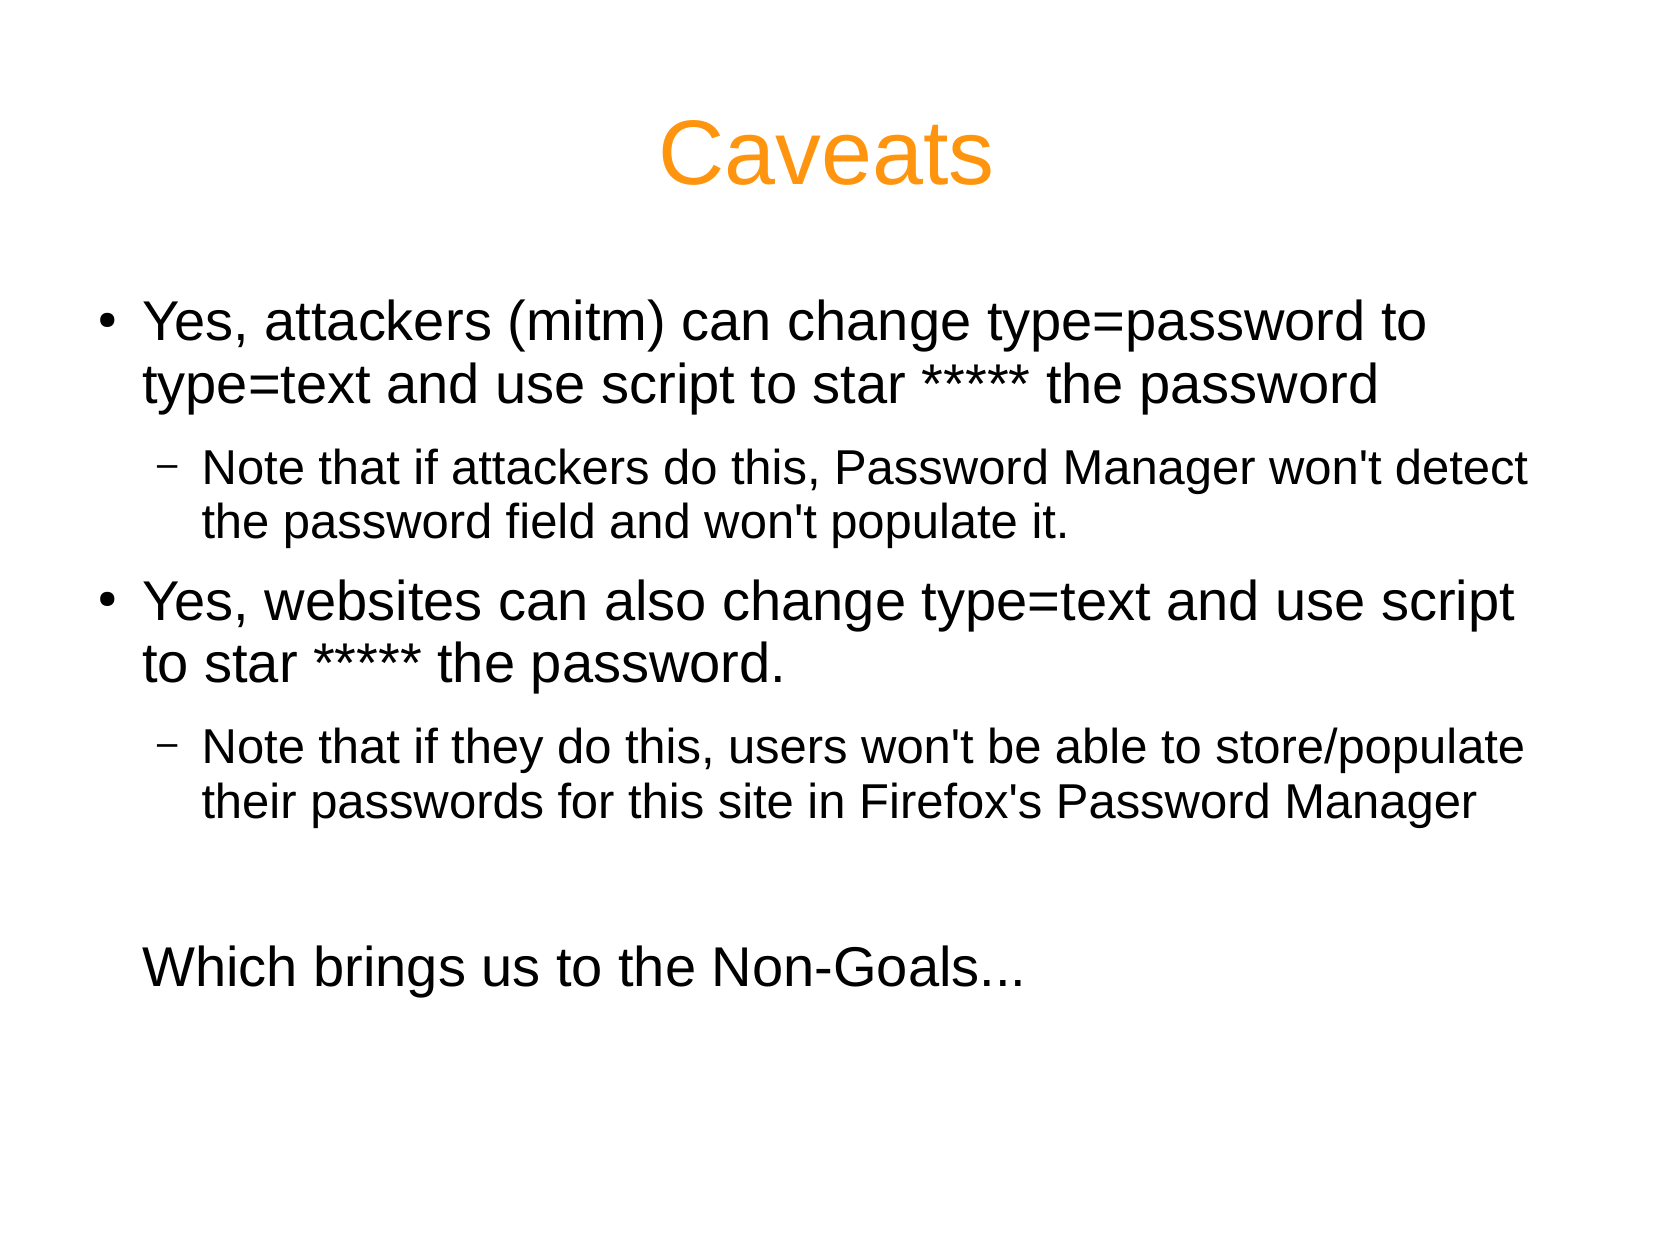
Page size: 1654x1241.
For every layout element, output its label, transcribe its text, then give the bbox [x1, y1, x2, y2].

title Caveats [82, 49, 1571, 257]
list Yes, attackers (mitm) can change type=password to type=text and use script to star ***** the password Note that if attackers do this, Password Manager won't detect the password field and won't populate it. Yes, websites can also change type=text and use script to star ***** the password. Note that if they do this, users won't be able to store/populate their passwords for this site in Firefox's Password Manager Which brings us to the Non-Goals... [82, 290, 1538, 1010]
